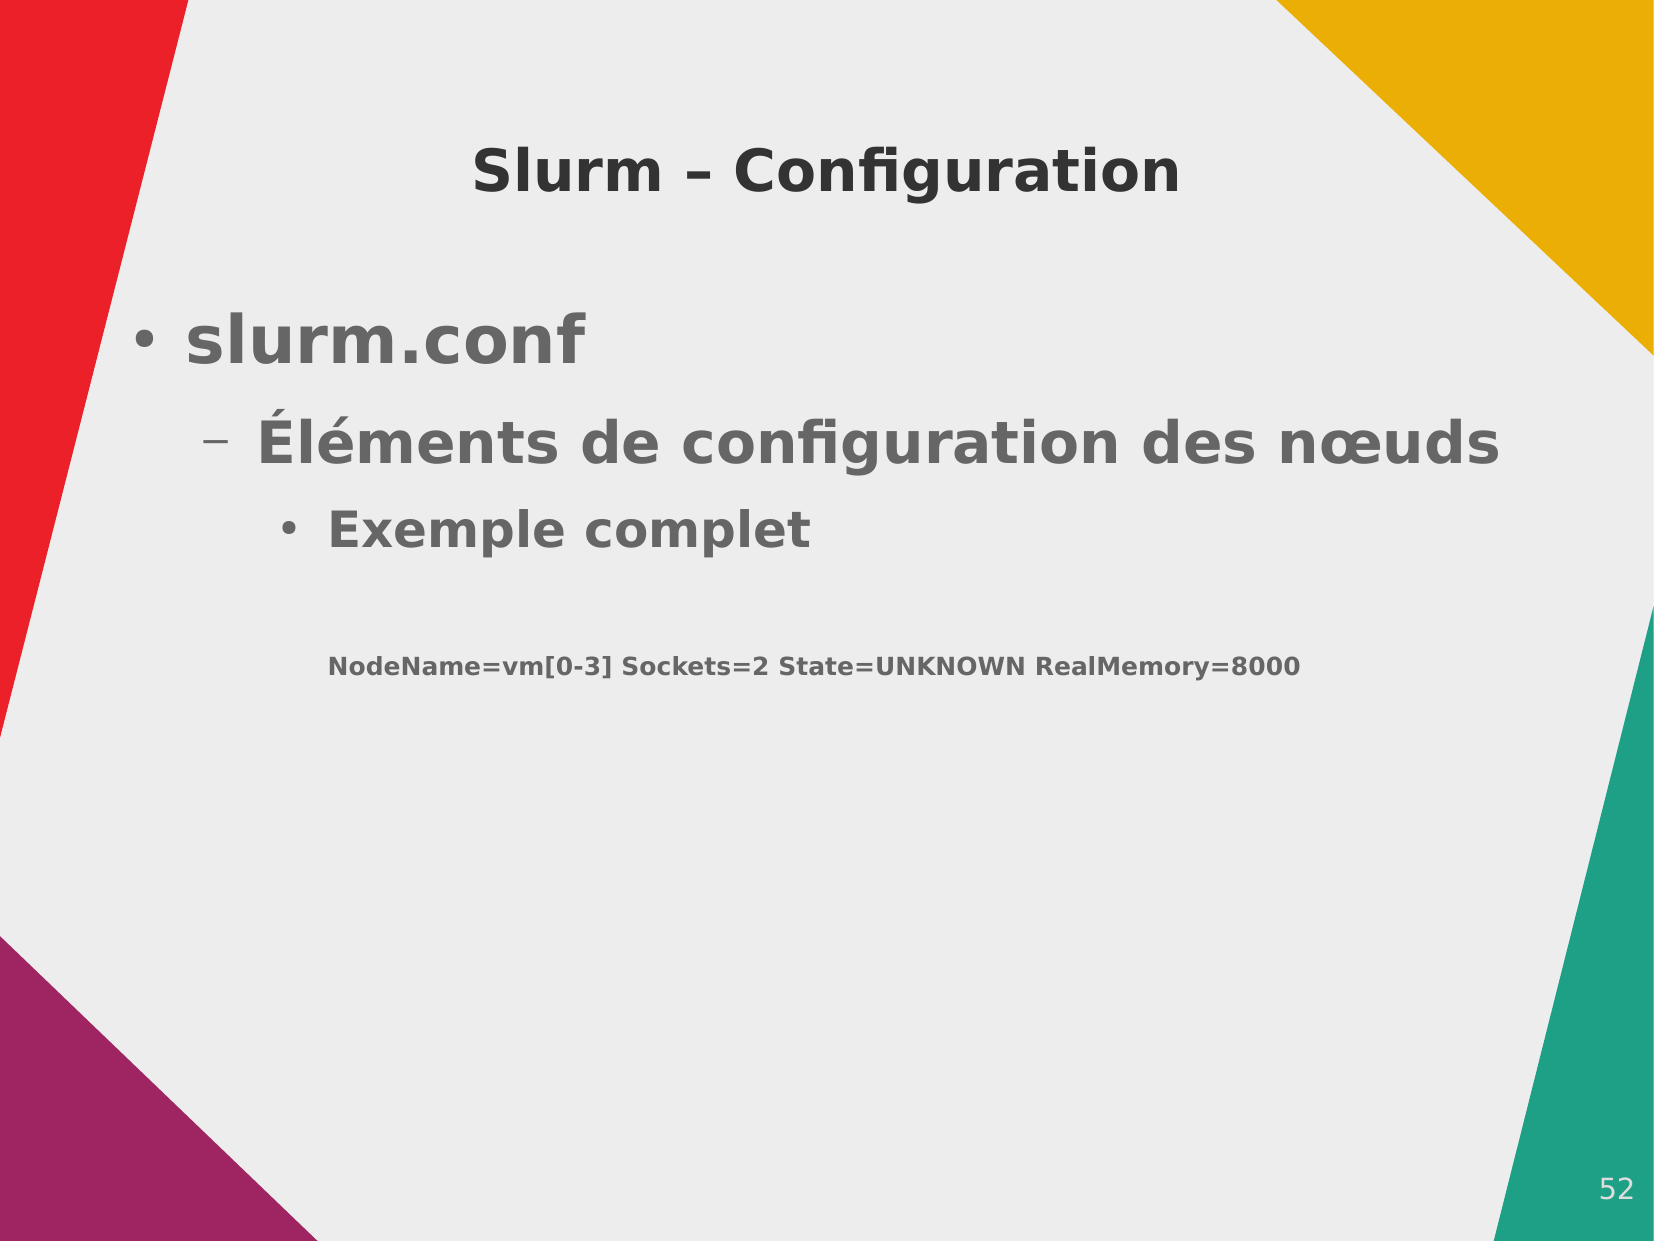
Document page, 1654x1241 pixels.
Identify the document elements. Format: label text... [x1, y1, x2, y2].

title Slurm – Configuration [114, 73, 1539, 271]
list slurm.conf Éléments de configuration des nœuds Exemple complet NodeName=vm[0-3] Sockets=2 State=UNKNOWN RealMemory=8000 [114, 302, 1539, 1217]
